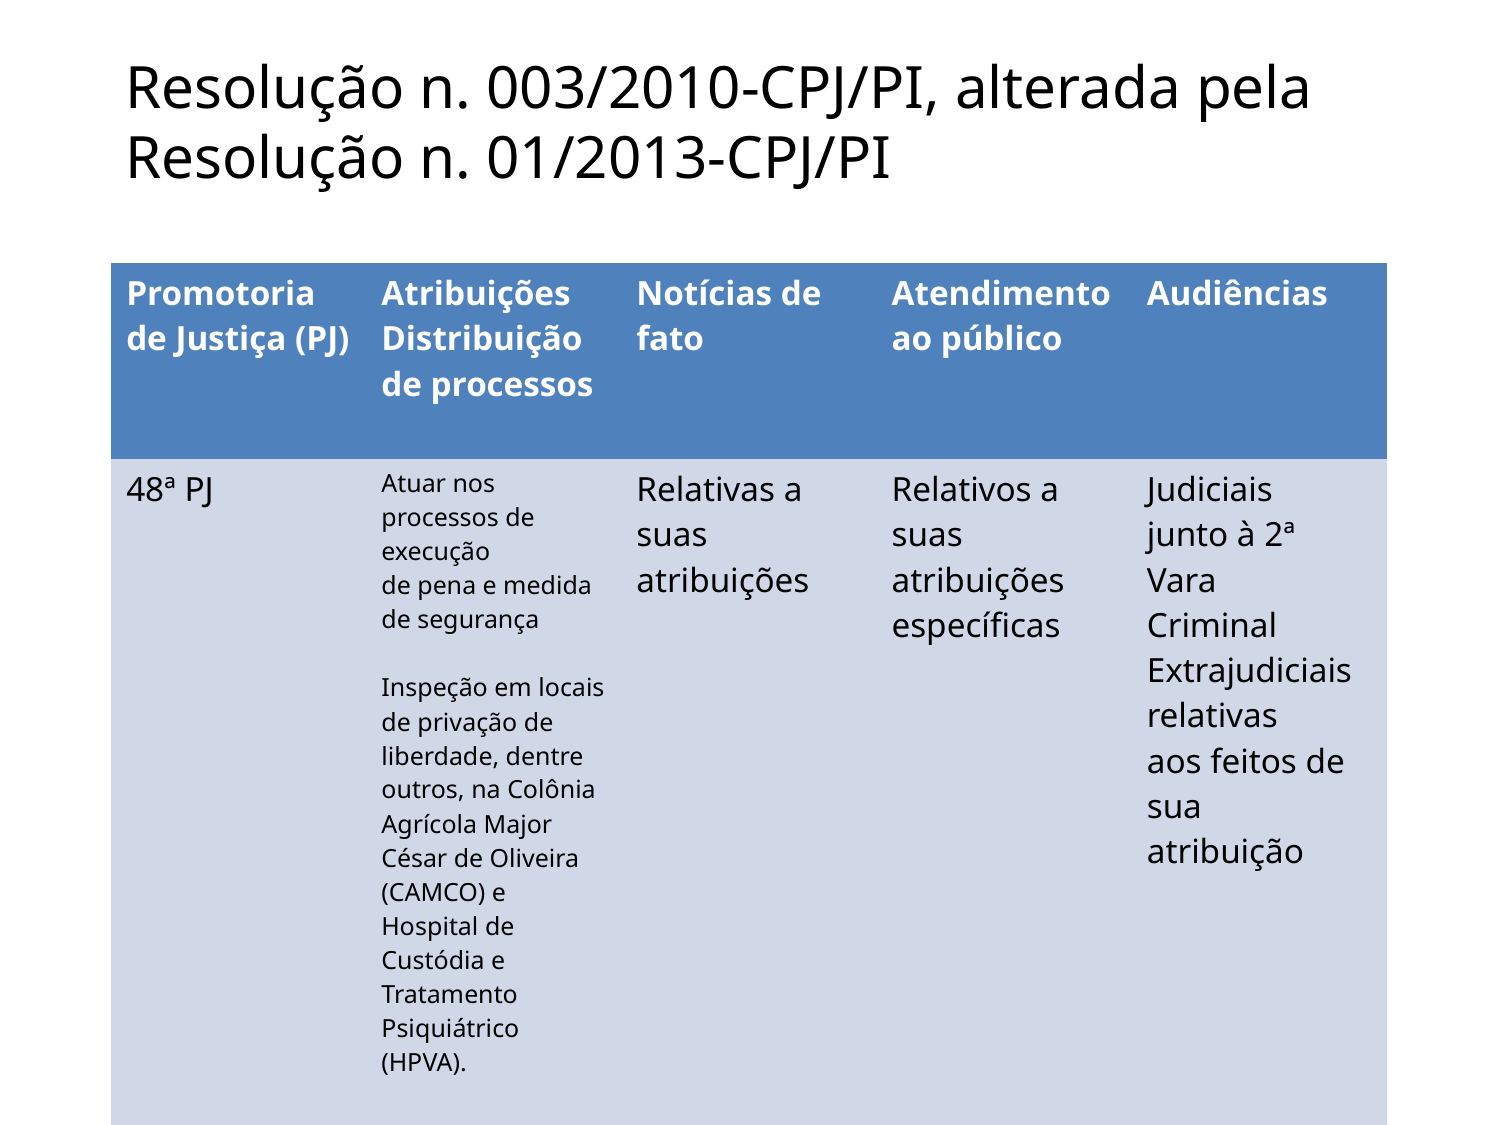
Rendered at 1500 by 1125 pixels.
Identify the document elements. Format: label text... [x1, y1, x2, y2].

table_header Promotoria de Justiça (PJ) [111, 263, 366, 459]
table_cell Judiciais junto à 2ª Vara Criminal Extrajudiciais relativas aos feitos de sua atribuição [1132, 459, 1387, 1125]
table_cell Relativos a suas atribuições específicas [877, 459, 1132, 1125]
table_header Notícias de fato [622, 263, 877, 459]
table_cell Relativas a suas atribuições [622, 459, 877, 1125]
table_header Atendimento ao público [877, 263, 1132, 459]
title Resolução n. 003/2010-CPJ/PI, alterada pela Resolução n. 01/2013-CPJ/PI [110, 42, 1386, 268]
table_cell 48ª PJ [111, 459, 366, 1125]
table_header Audiências [1132, 263, 1387, 459]
table_cell Atuar nos processos de execução de pena e medida de segurança Inspeção em locais de privação de liberdade, dentre outros, na Colônia Agrícola Major César de Oliveira (CAMCO) e Hospital de Custódia e Tratamento Psiquiátrico (HPVA). [366, 459, 622, 1125]
table_header Atribuições Distribuição de processos [366, 263, 622, 459]
